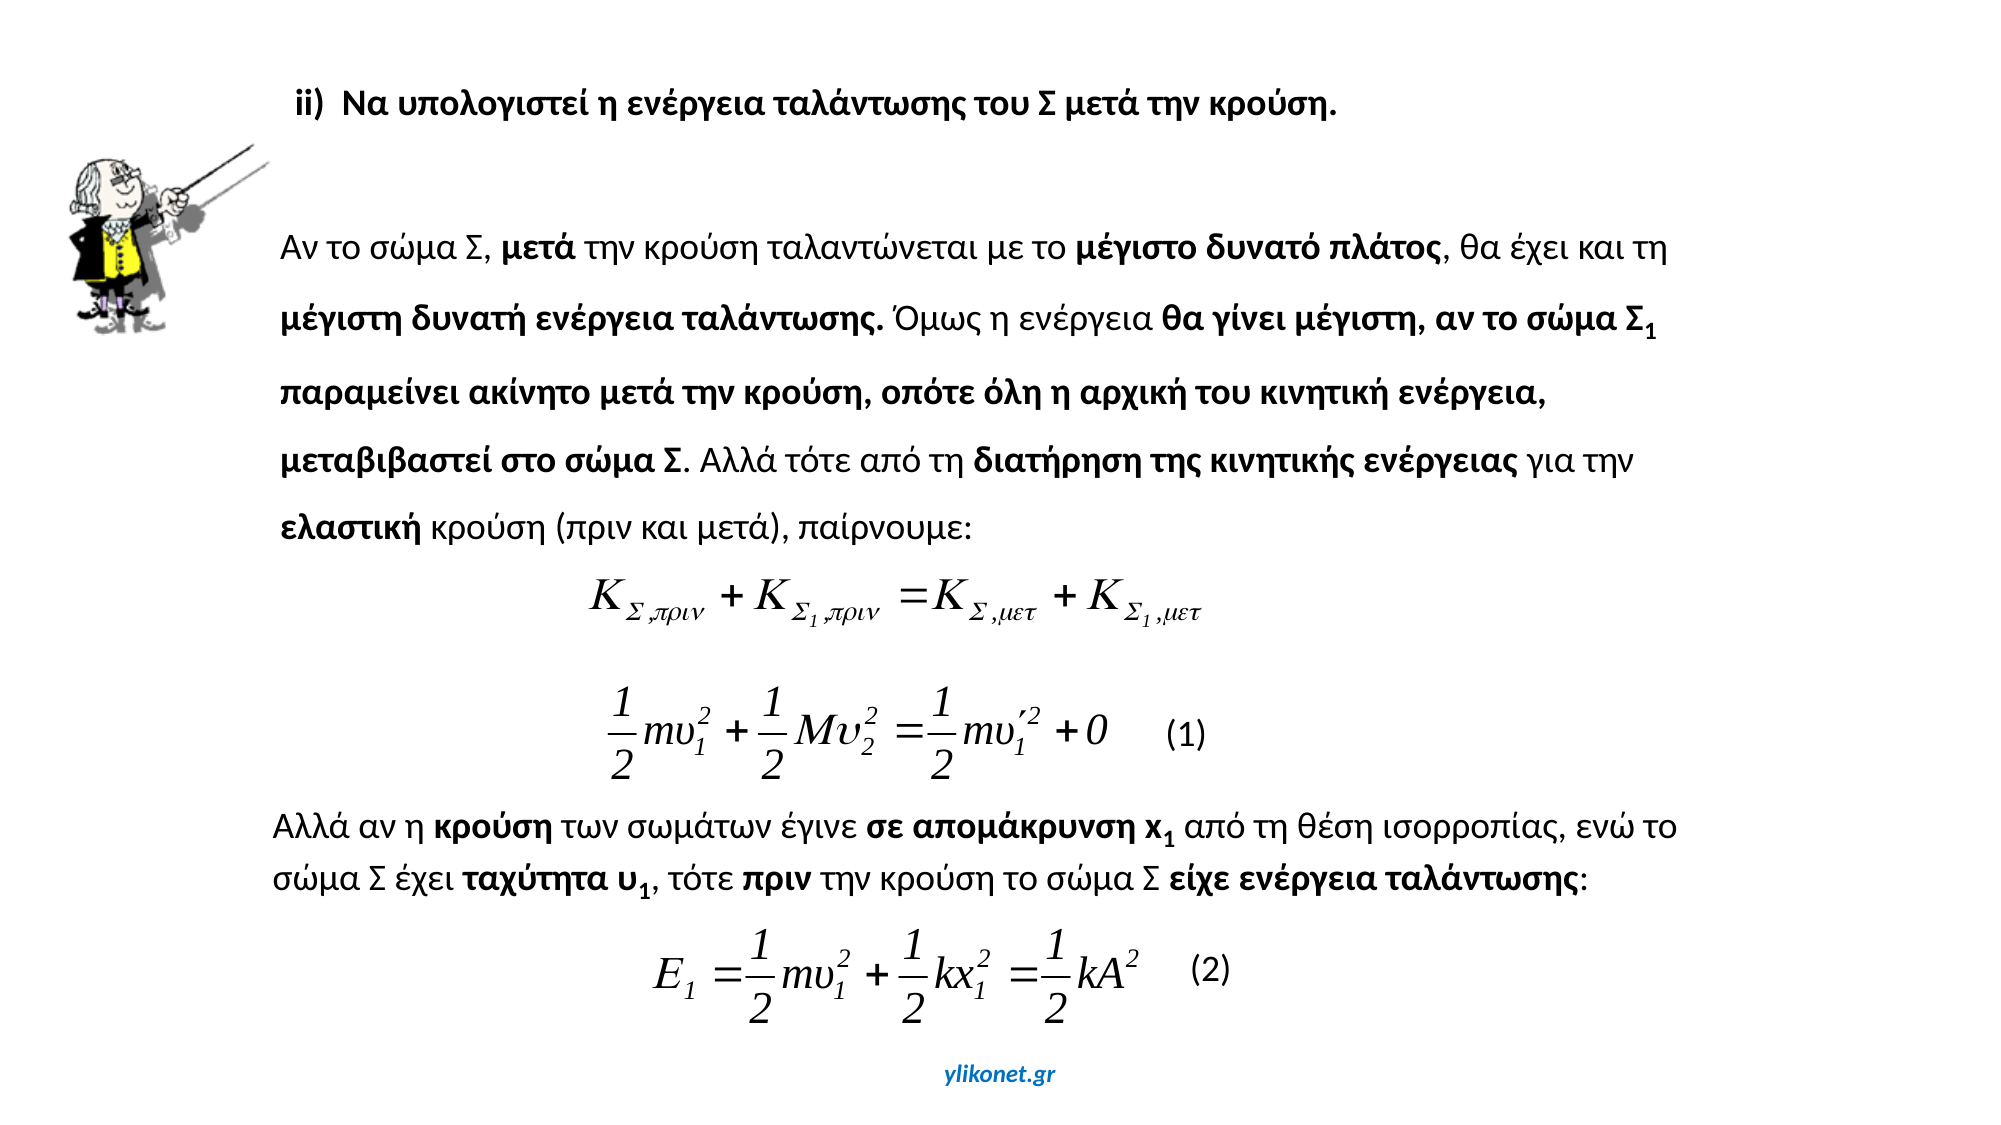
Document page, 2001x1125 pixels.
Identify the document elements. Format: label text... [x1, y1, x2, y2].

chart [581, 564, 1213, 636]
picture [56, 139, 258, 332]
text_box Αλλά αν η κρούση των σωμάτων έγινε σε απομάκρυνση x1 από τη θέση ισορροπίας, ενώ το σώμα Σ έχει ταχύτητα υ1, τότε πριν την κρούση το σώμα Σ είχε ενέργεια ταλάντωσης: [257, 793, 1733, 900]
text_box (1) [1150, 701, 1237, 762]
text_box (2) [1174, 936, 1261, 998]
chart [645, 916, 1149, 1034]
text_box Αν το σώμα Σ, μετά την κρούση ταλαντώνεται με το μέγιστο δυνατό πλάτος, θα έχει και τη μέγιστη δυνατή ενέργεια ταλάντωσης. Όμως η ενέργεια θα γίνει μέγιστη, αν το σώμα Σ1 παραμείνει ακίνητο μετά την κρούση, οπότε όλη η αρχική του κινητική ενέργεια, μεταβιβαστεί στο σώμα Σ. Αλλά τότε από τη διατήρηση της κινητικής ενέργειας για την ελαστική κρούση (πριν και μετά), παίρνουμε: [265, 192, 1735, 542]
text_box ylikonet.gr [683, 1042, 1317, 1103]
chart [600, 673, 1118, 790]
text_box ii) Να υπολογιστεί η ενέργεια ταλάντωσης του Σ μετά την κρούση. [279, 70, 1721, 132]
